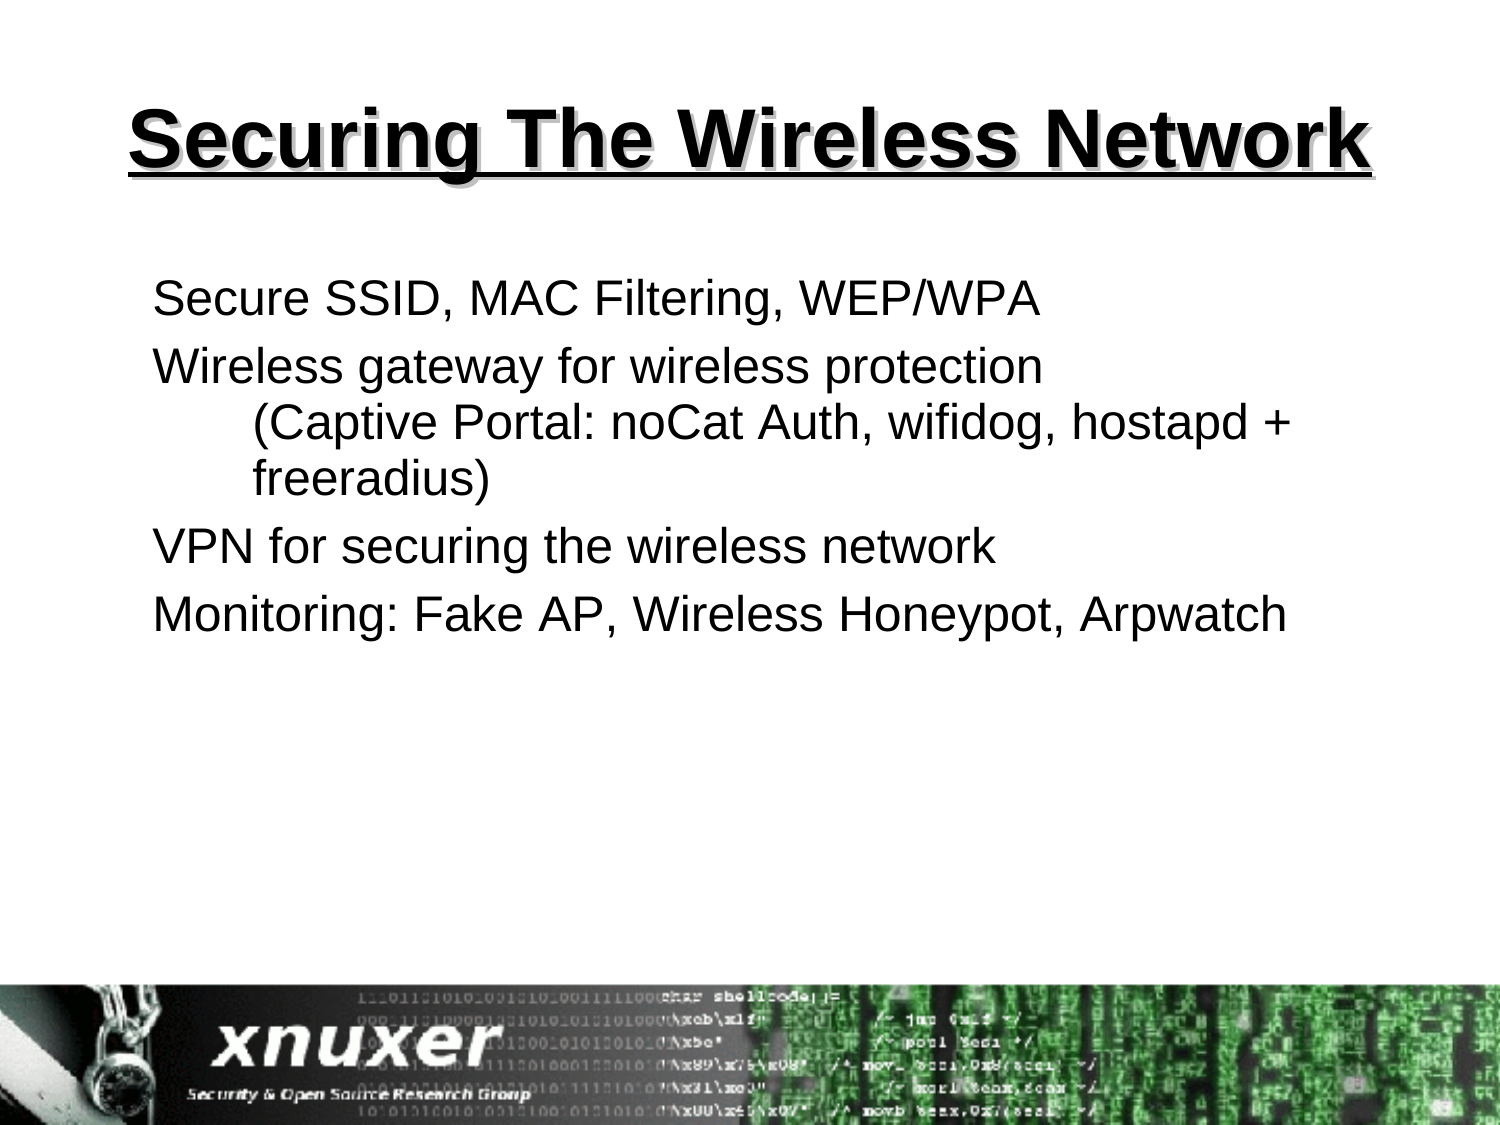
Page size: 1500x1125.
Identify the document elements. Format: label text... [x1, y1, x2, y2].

picture [0, 0, 1500, 1125]
title Securing The Wireless Network [75, 45, 1426, 233]
list Secure SSID, MAC Filtering, WEP/WPA Wireless gateway for wireless protection (Captive Portal: noCat Auth, wifidog, hostapd + freeradius) VPN for securing the wireless network Monitoring: Fake AP, Wireless Honeypot, Arpwatch [137, 262, 1363, 1006]
